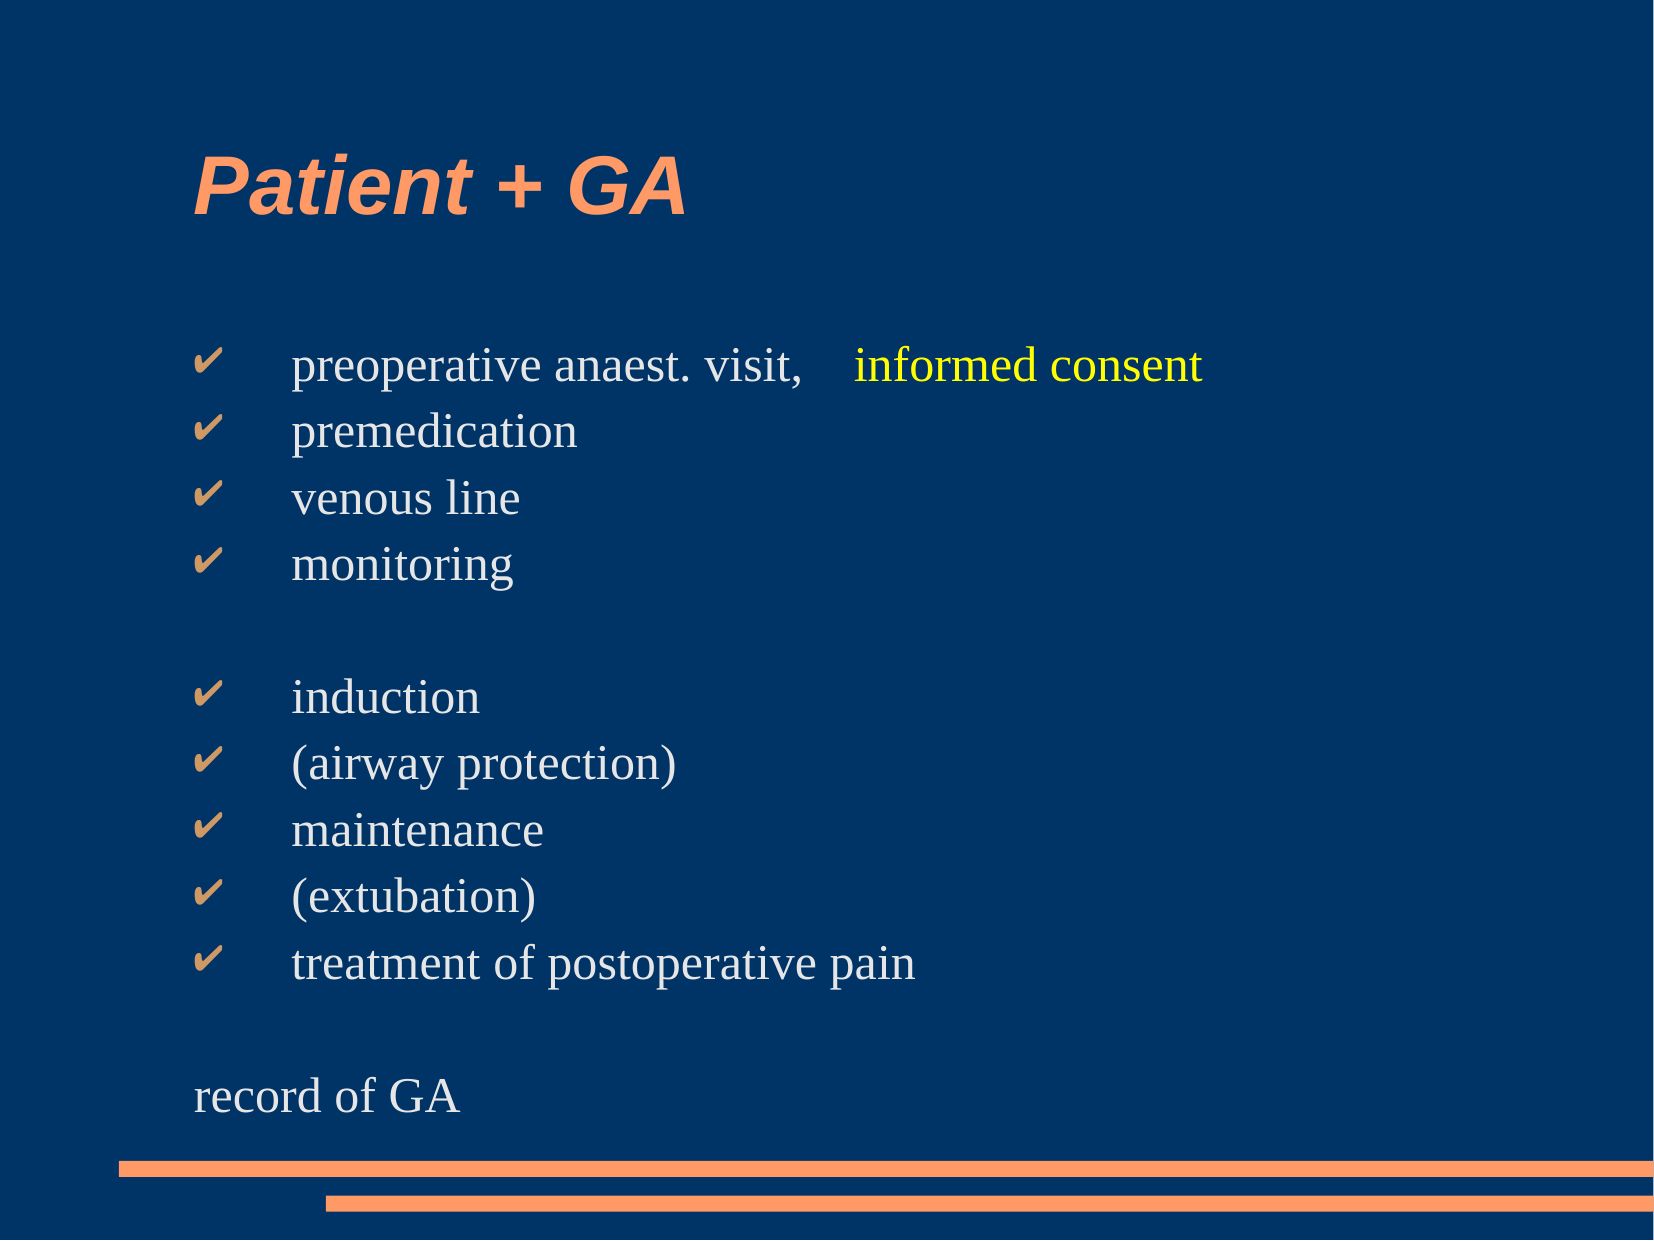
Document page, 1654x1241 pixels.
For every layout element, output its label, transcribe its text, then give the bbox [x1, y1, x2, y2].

title Patient + GA [179, 82, 1585, 290]
list preoperative anaest. visit, informed consent premedication venous line monitoring induction (airway protection) maintenance (extubation) treatment of postoperative pain record of GA [179, 330, 1585, 1140]
